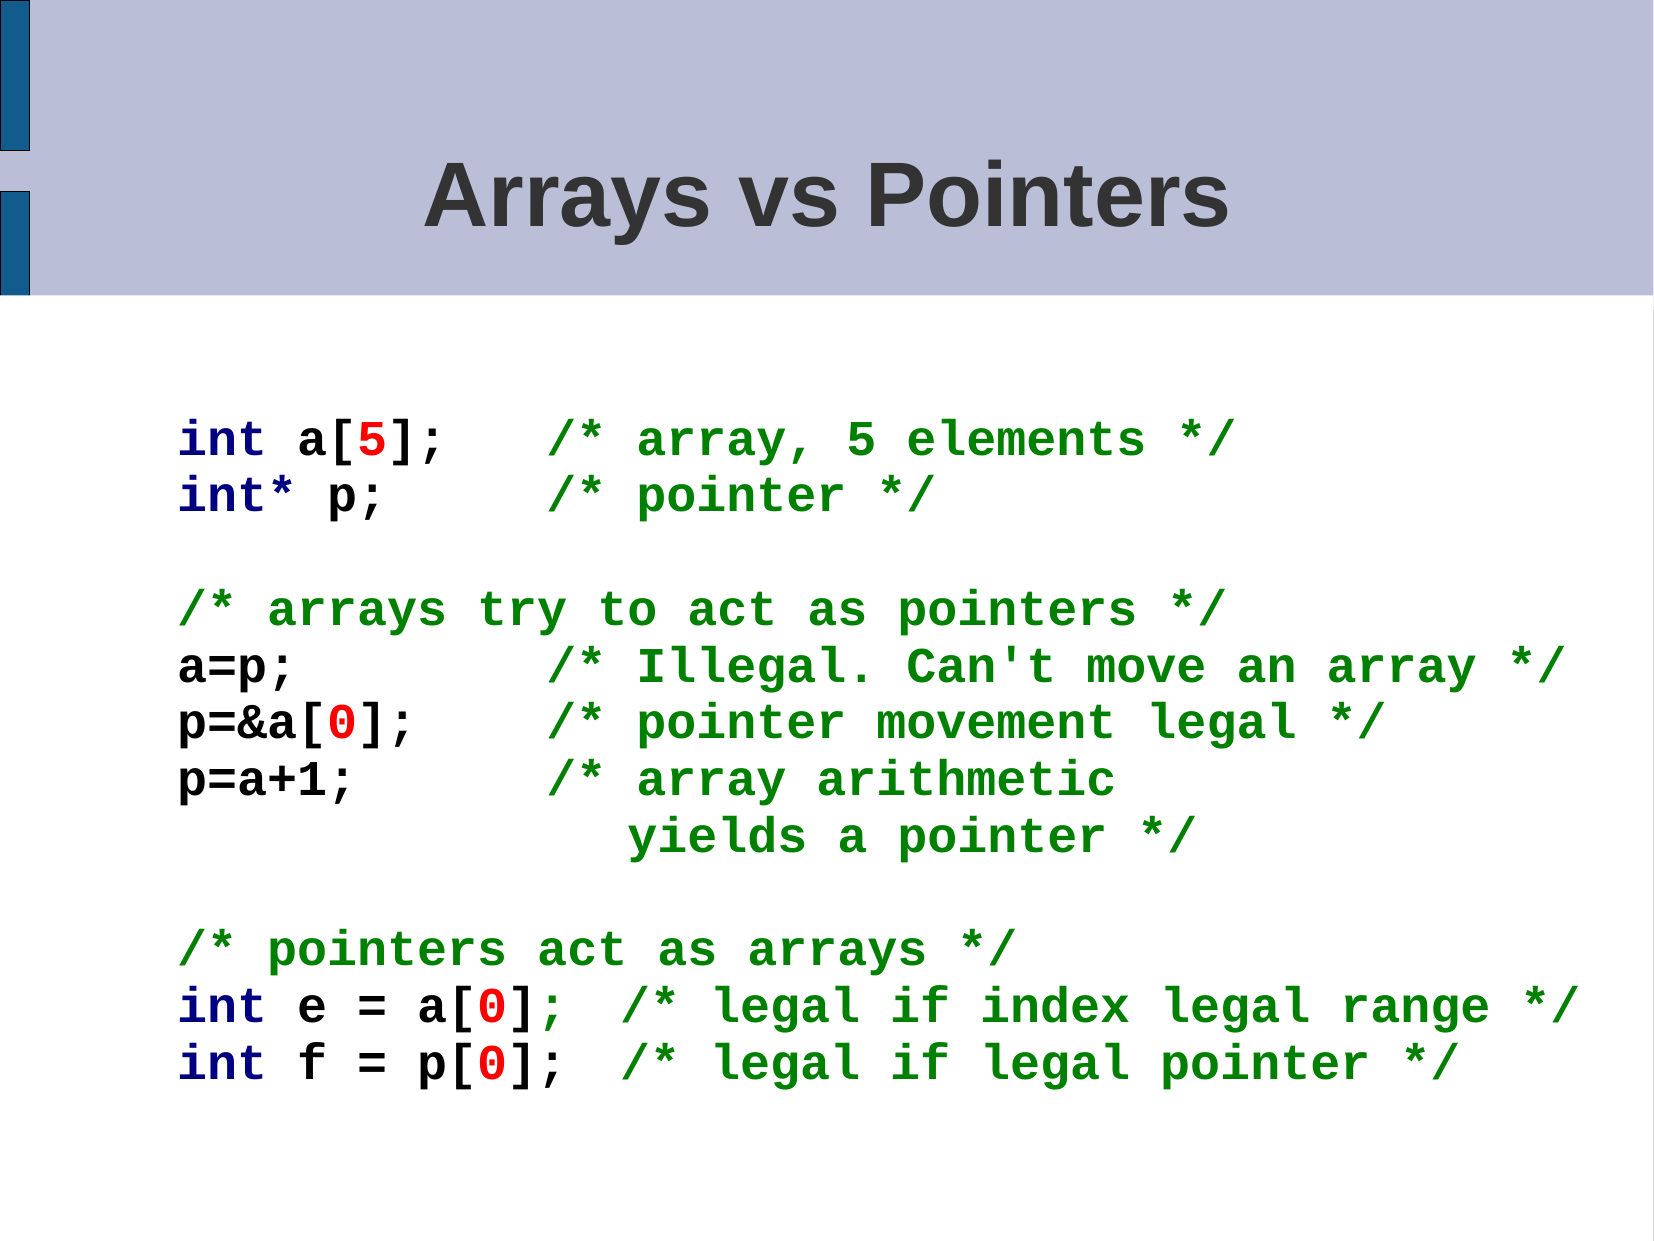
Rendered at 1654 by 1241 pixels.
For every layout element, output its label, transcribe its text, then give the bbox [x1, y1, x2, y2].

text_box int a[5]; /* array, 5 elements */ int* p; /* pointer */ /* arrays try to act as pointers */ a=p; /* Illegal. Can't move an array */ p=&a[0]; /* pointer movement legal */ p=a+1; /* array arithmetic yields a pointer */ /* pointers act as arrays */ int e = a[0]; /* legal if index legal range */ int f = p[0]; /* legal if legal pointer */ [0, 295, 1654, 1241]
title Arrays vs Pointers [121, 91, 1534, 295]
